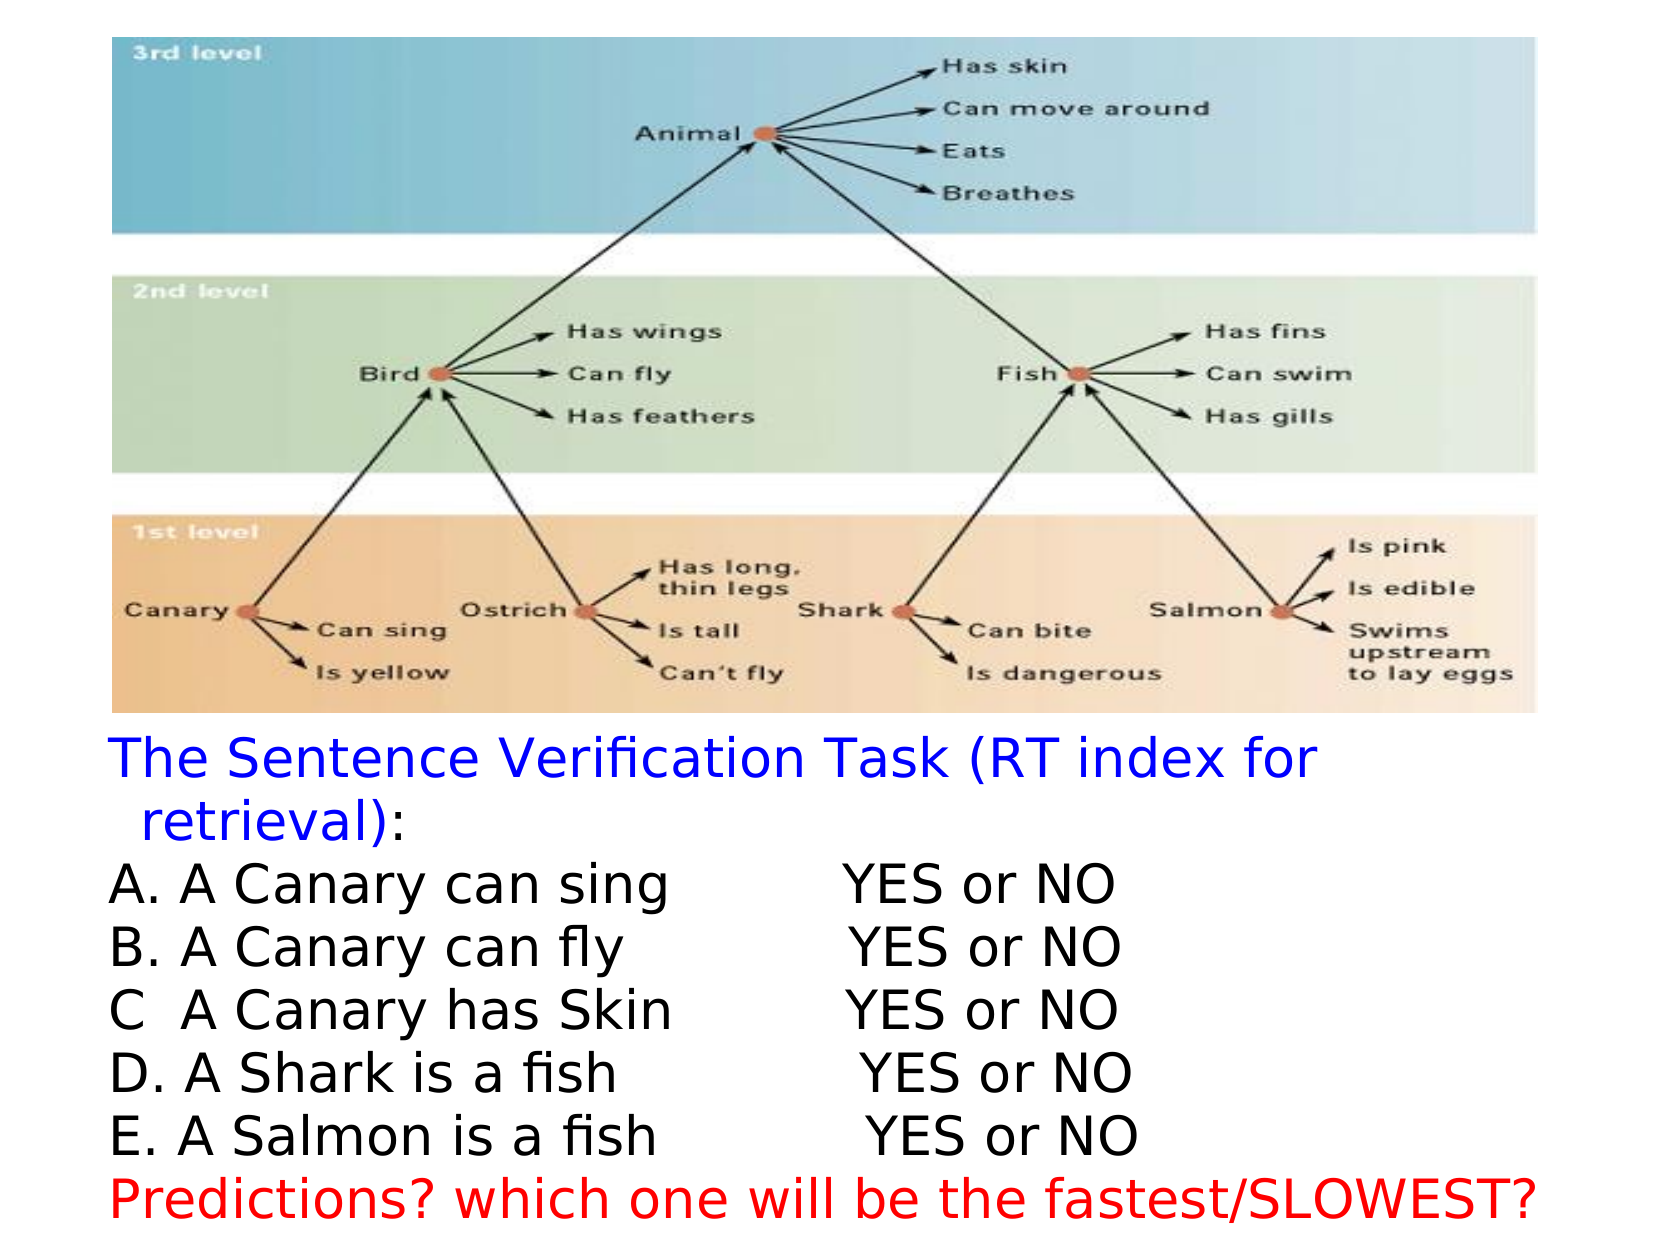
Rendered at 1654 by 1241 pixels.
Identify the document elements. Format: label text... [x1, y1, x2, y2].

picture [112, 37, 1538, 713]
subtitle The Sentence Verification Task (RT index for retrieval): A. A Canary can sing YES or NO B. A Canary can fly YES or NO C A Canary has Skin YES or NO D. A Shark is a fish YES or NO E. A Salmon is a fish YES or NO Predictions? which one will be the fastest/SLOWEST? [75, 601, 1558, 1232]
